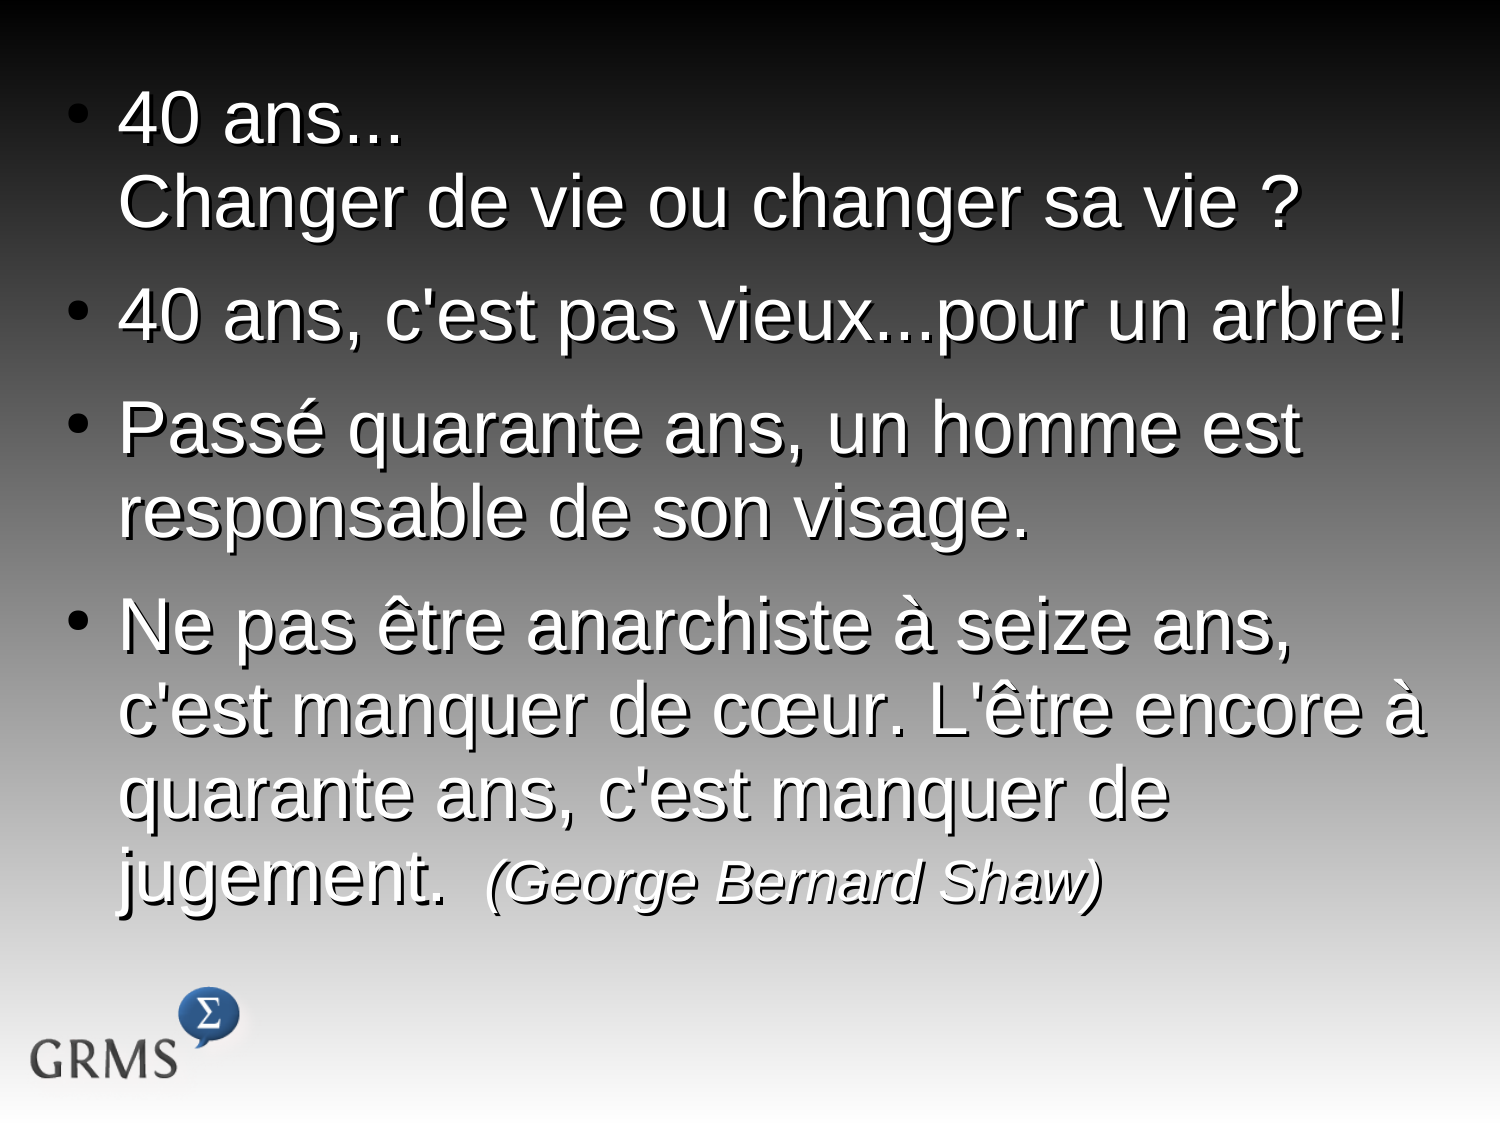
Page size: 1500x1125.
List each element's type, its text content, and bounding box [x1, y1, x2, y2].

list 40 ans... Changer de vie ou changer sa vie ? 40 ans, c'est pas vieux...pour un arbre! Passé quarante ans, un homme est responsable de son visage. Ne pas être anarchiste à seize ans, c'est manquer de cœur. L'être encore à quarante ans, c'est manquer de jugement. (George Bernard Shaw) [47, 70, 1453, 1028]
picture [16, 974, 267, 1107]
